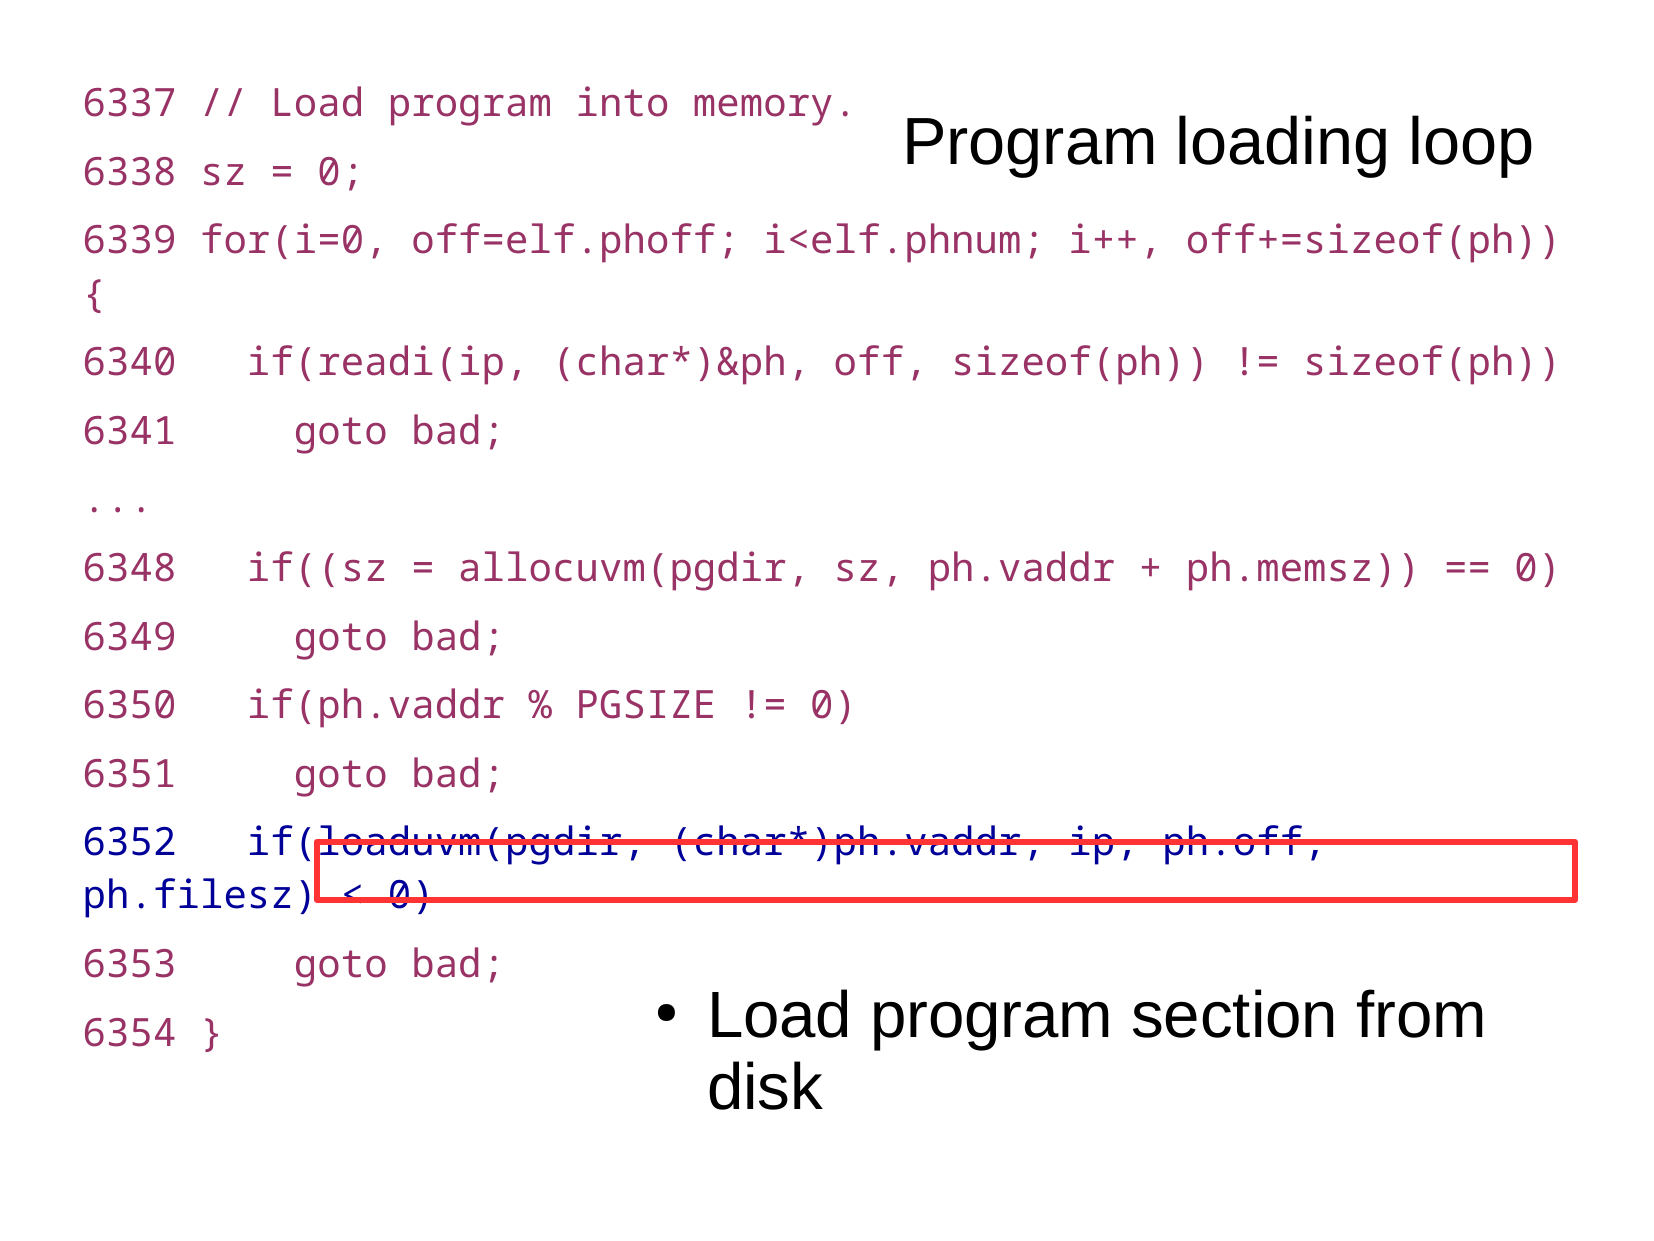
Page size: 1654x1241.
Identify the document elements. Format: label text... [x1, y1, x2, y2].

list 6337 // Load program into memory. 6338 sz = 0; 6339 for(i=0, off=elf.phoff; i<elf.phnum; i++, off+=sizeof(ph)){ 6340 if(readi(ip, (char*)&ph, off, sizeof(ph)) != sizeof(ph)) 6341 goto bad; ... 6348 if((sz = allocuvm(pgdir, sz, ph.vaddr + ph.memsz)) == 0) 6349 goto bad; 6350 if(ph.vaddr % PGSIZE != 0) 6351 goto bad; 6352 if(loaduvm(pgdir, (char*)ph.vaddr, ip, ph.off, ph.filesz) < 0) 6353 goto bad; 6354 } [82, 75, 1571, 1163]
list Load program section from disk [637, 978, 1530, 1126]
title Program loading loop [825, 37, 1613, 245]
list 6337 // Load program into memory. 6338 sz = 0; 6339 for(i=0, off=elf.phoff; i<elf.phnum; i++, off+=sizeof(ph)){ 6340 if(readi(ip, (char*)&ph, off, sizeof(ph)) != sizeof(ph)) 6341 goto bad; ... 6348 if((sz = allocuvm(pgdir, sz, ph.vaddr + ph.memsz)) == 0) 6349 goto bad; 6350 if(ph.vaddr % PGSIZE != 0) 6351 goto bad; 6352 if(loaduvm(pgdir, (char*)ph.vaddr, ip, ph.off, ph.filesz) < 0) 6353 goto bad; 6354 } [320, 845, 1571, 897]
